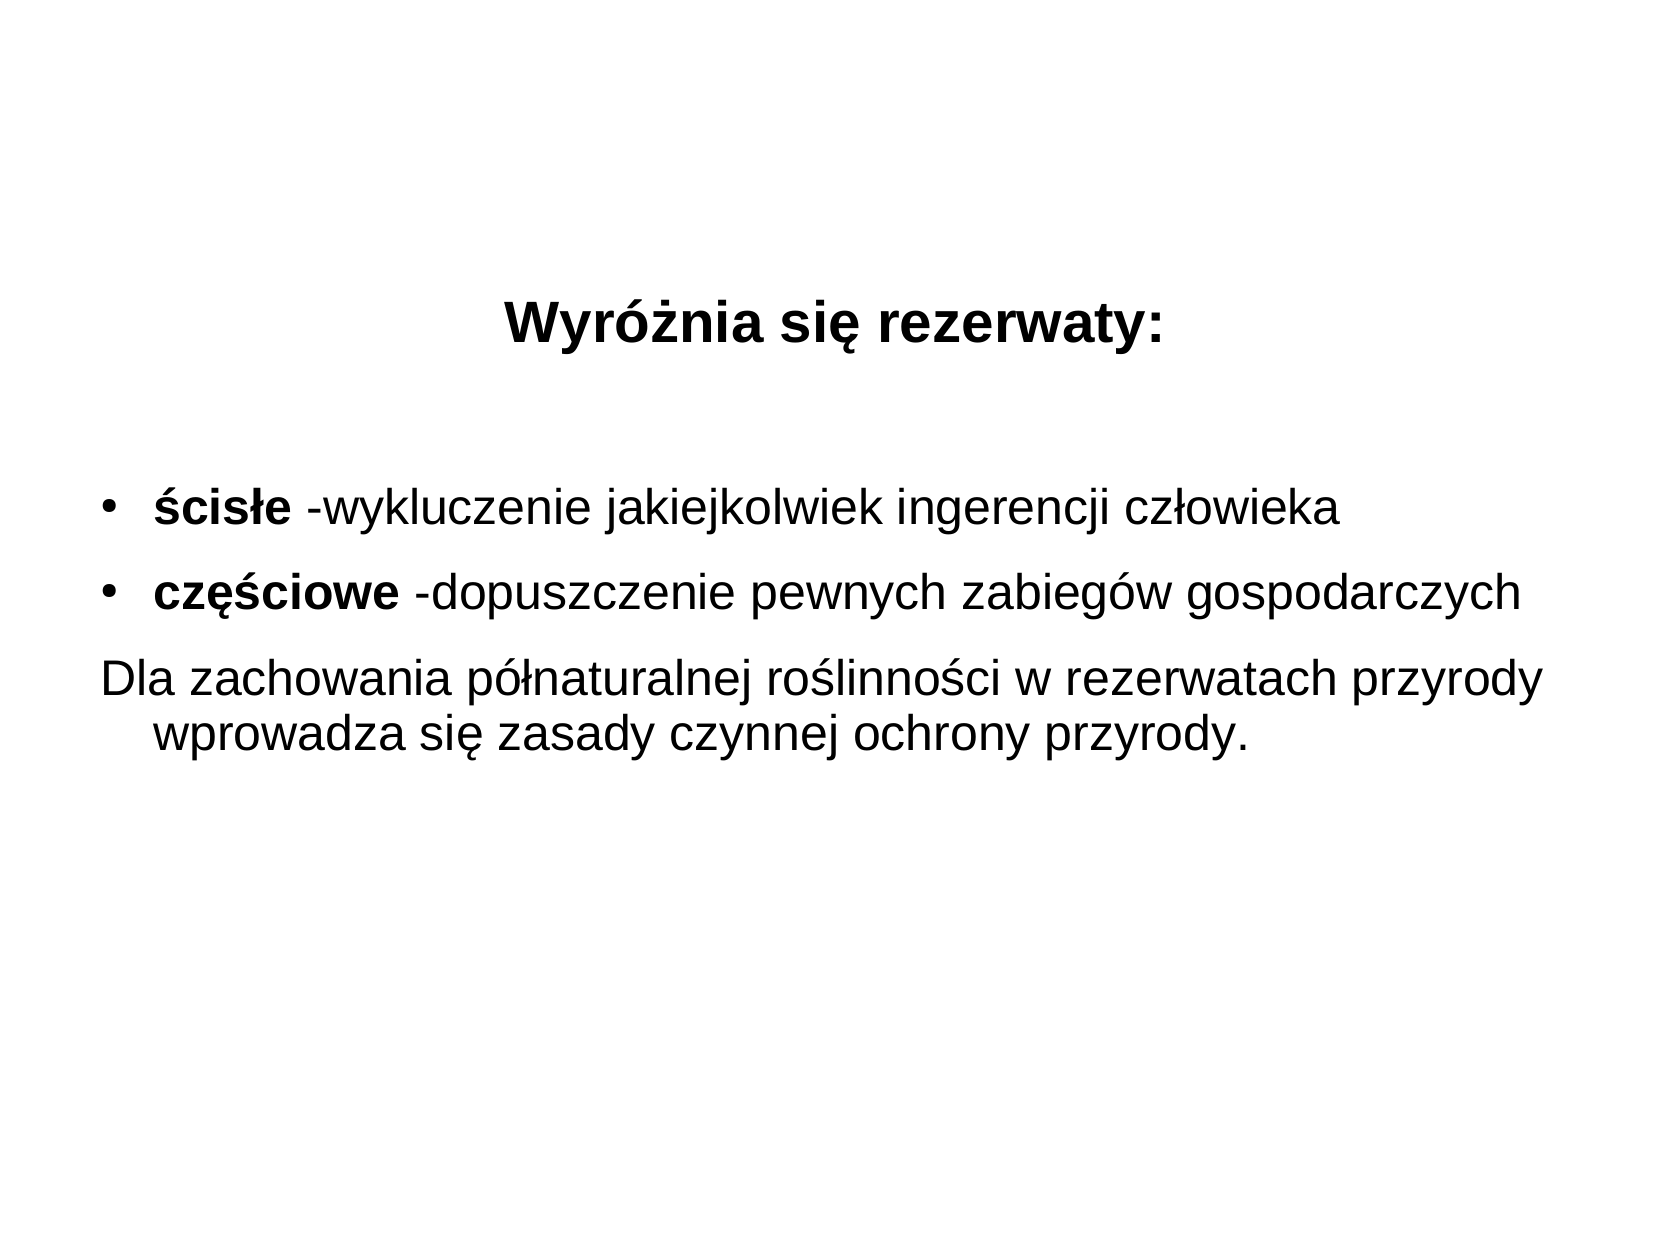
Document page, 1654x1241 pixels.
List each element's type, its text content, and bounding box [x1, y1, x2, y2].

list Wyróżnia się rezerwaty: ścisłe -wykluczenie jakiejkolwiek ingerencji człowieka częściowe -dopuszczenie pewnych zabiegów gospodarczych Dla zachowania półnaturalnej roślinności w rezerwatach przyrody wprowadza się zasady czynnej ochrony przyrody. [82, 290, 1571, 1109]
